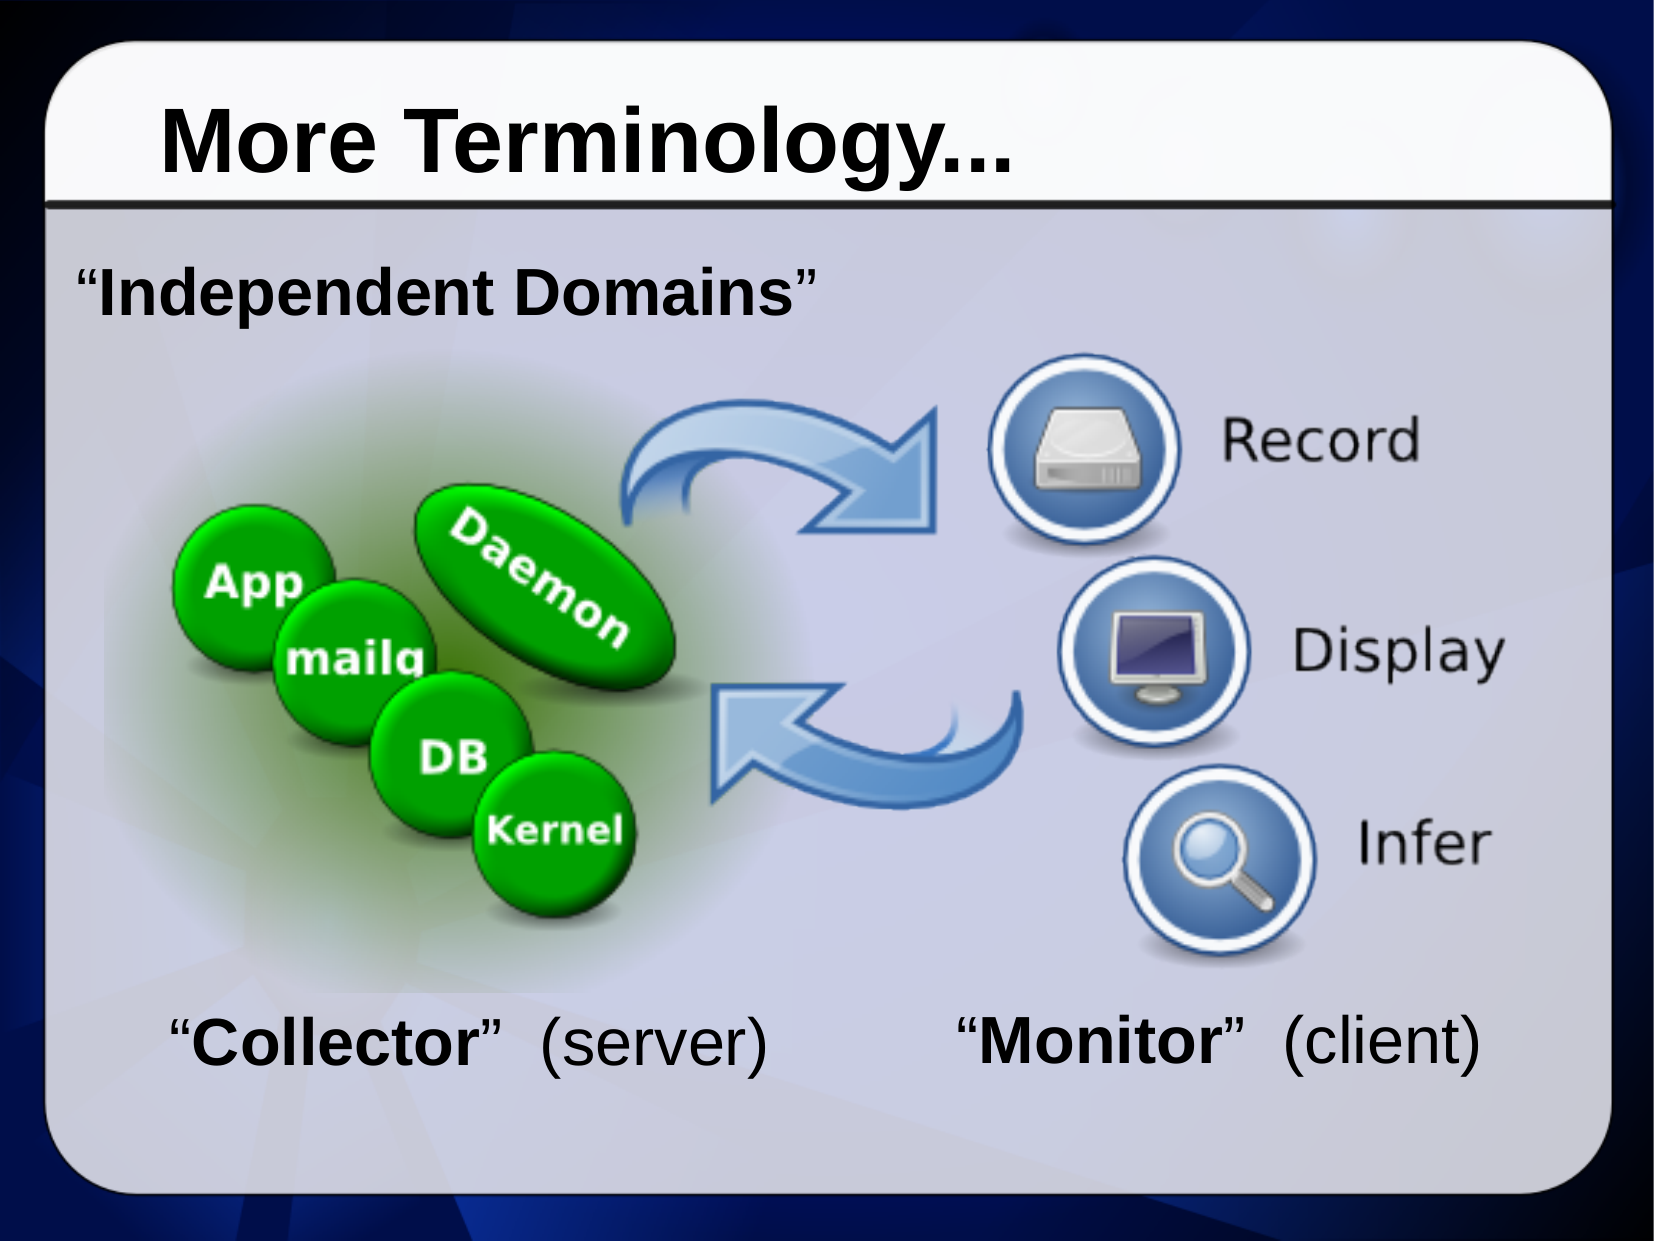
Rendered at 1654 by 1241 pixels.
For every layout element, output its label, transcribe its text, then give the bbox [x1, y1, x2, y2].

list “Collector” (server) [169, 1004, 794, 1100]
picture [0, 0, 1654, 1241]
list “Monitor” (client) [956, 1002, 1521, 1098]
list “Independent Domains” [76, 255, 856, 351]
title More Terminology... [82, 37, 1571, 245]
